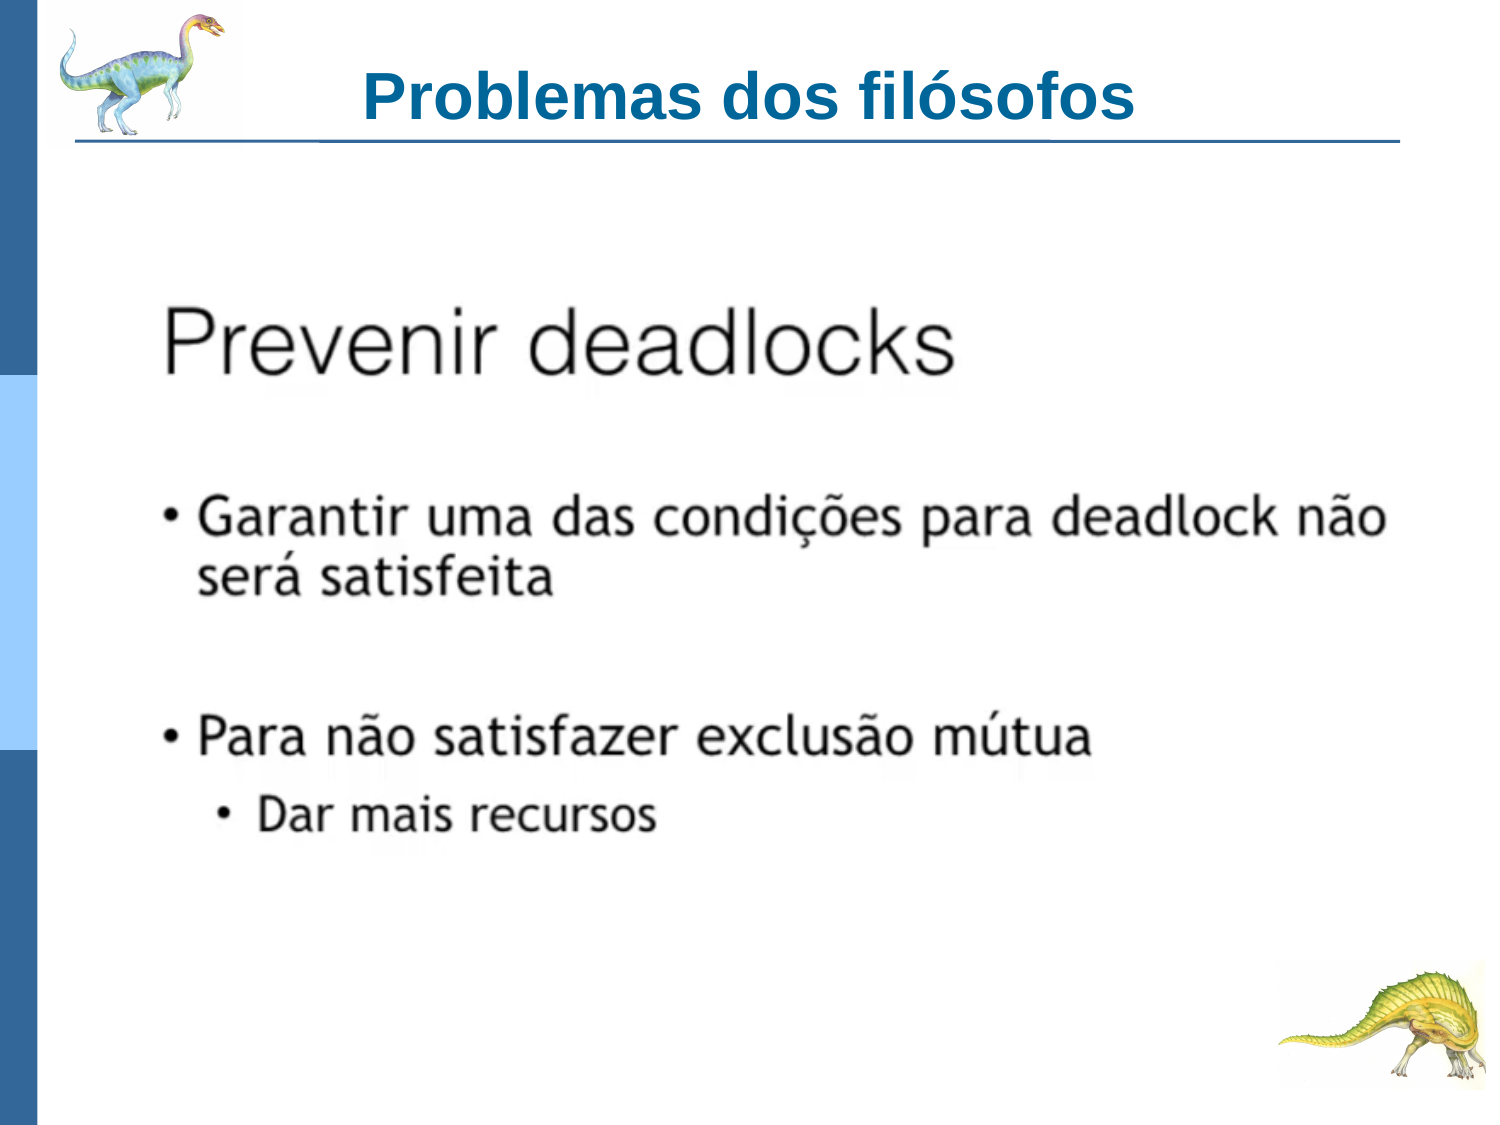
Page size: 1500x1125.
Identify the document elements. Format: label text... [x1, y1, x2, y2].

picture [46, 0, 243, 149]
picture [148, 289, 1412, 875]
text_box Problemas dos filósofos [75, 45, 1426, 141]
picture [1275, 959, 1486, 1090]
